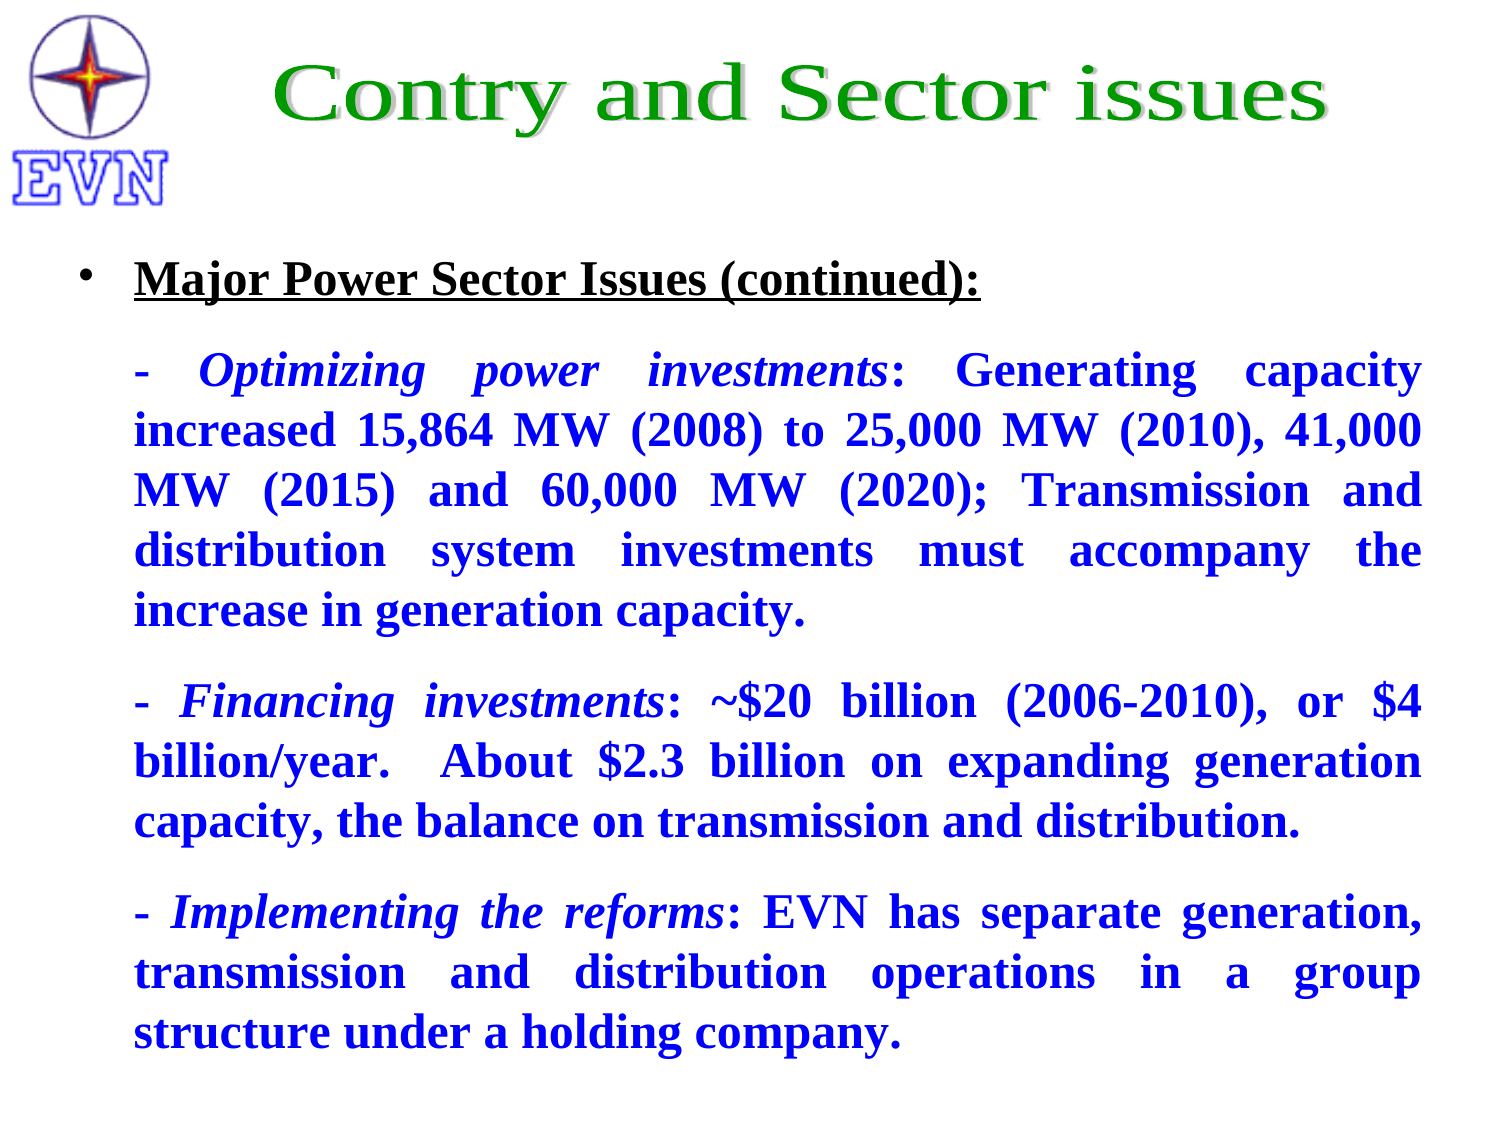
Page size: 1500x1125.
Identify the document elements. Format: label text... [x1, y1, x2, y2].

text_box Contry and Sector issues [1149, 80, 1183, 121]
text_box Contry and Sector issues [885, 80, 926, 121]
text_box Contry and Sector issues [397, 80, 447, 120]
text_box Contry and Sector issues [929, 73, 958, 121]
text_box Contry and Sector issues [781, 65, 828, 121]
text_box Contry and Sector issues [1075, 81, 1102, 120]
text_box Contry and Sector issues [698, 62, 747, 121]
text_box Contry and Sector issues [274, 65, 336, 121]
text_box Major Power Sector Issues (continued): - Optimizing power investments: Generating capacity increased 15,864 MW (2008) to 25,000 MW (2010), 41,000 MW (2015) and 60,000 MW (2020); Transmission and distribution system investments must accompany the increase in generation capacity. - Financing investments: ~$20 billion (2006-2010), or $4 billion/year. About $2.3 billion on expanding generation capacity, the balance on transmission and distribution. - Implementing the reforms: EVN has separate generation, transmission and distribution operations in a group structure under a holding company. [62, 237, 1438, 1067]
text_box Contry and Sector issues [1187, 81, 1238, 121]
text_box Contry and Sector issues [643, 80, 693, 120]
text_box Contry and Sector issues [1243, 80, 1284, 121]
text_box Contry and Sector issues [1291, 80, 1325, 121]
text_box Contry and Sector issues [962, 80, 1008, 121]
text_box Contry and Sector issues [514, 81, 567, 138]
text_box Contry and Sector issues [837, 80, 878, 121]
text_box Contry and Sector issues [480, 80, 513, 120]
picture [0, 0, 179, 223]
text_box Contry and Sector issues [345, 80, 392, 121]
text_box Contry and Sector issues [1013, 80, 1047, 120]
text_box Contry and Sector issues [1107, 80, 1141, 121]
text_box Contry and Sector issues [449, 73, 478, 121]
text_box Contry and Sector issues [597, 80, 640, 121]
